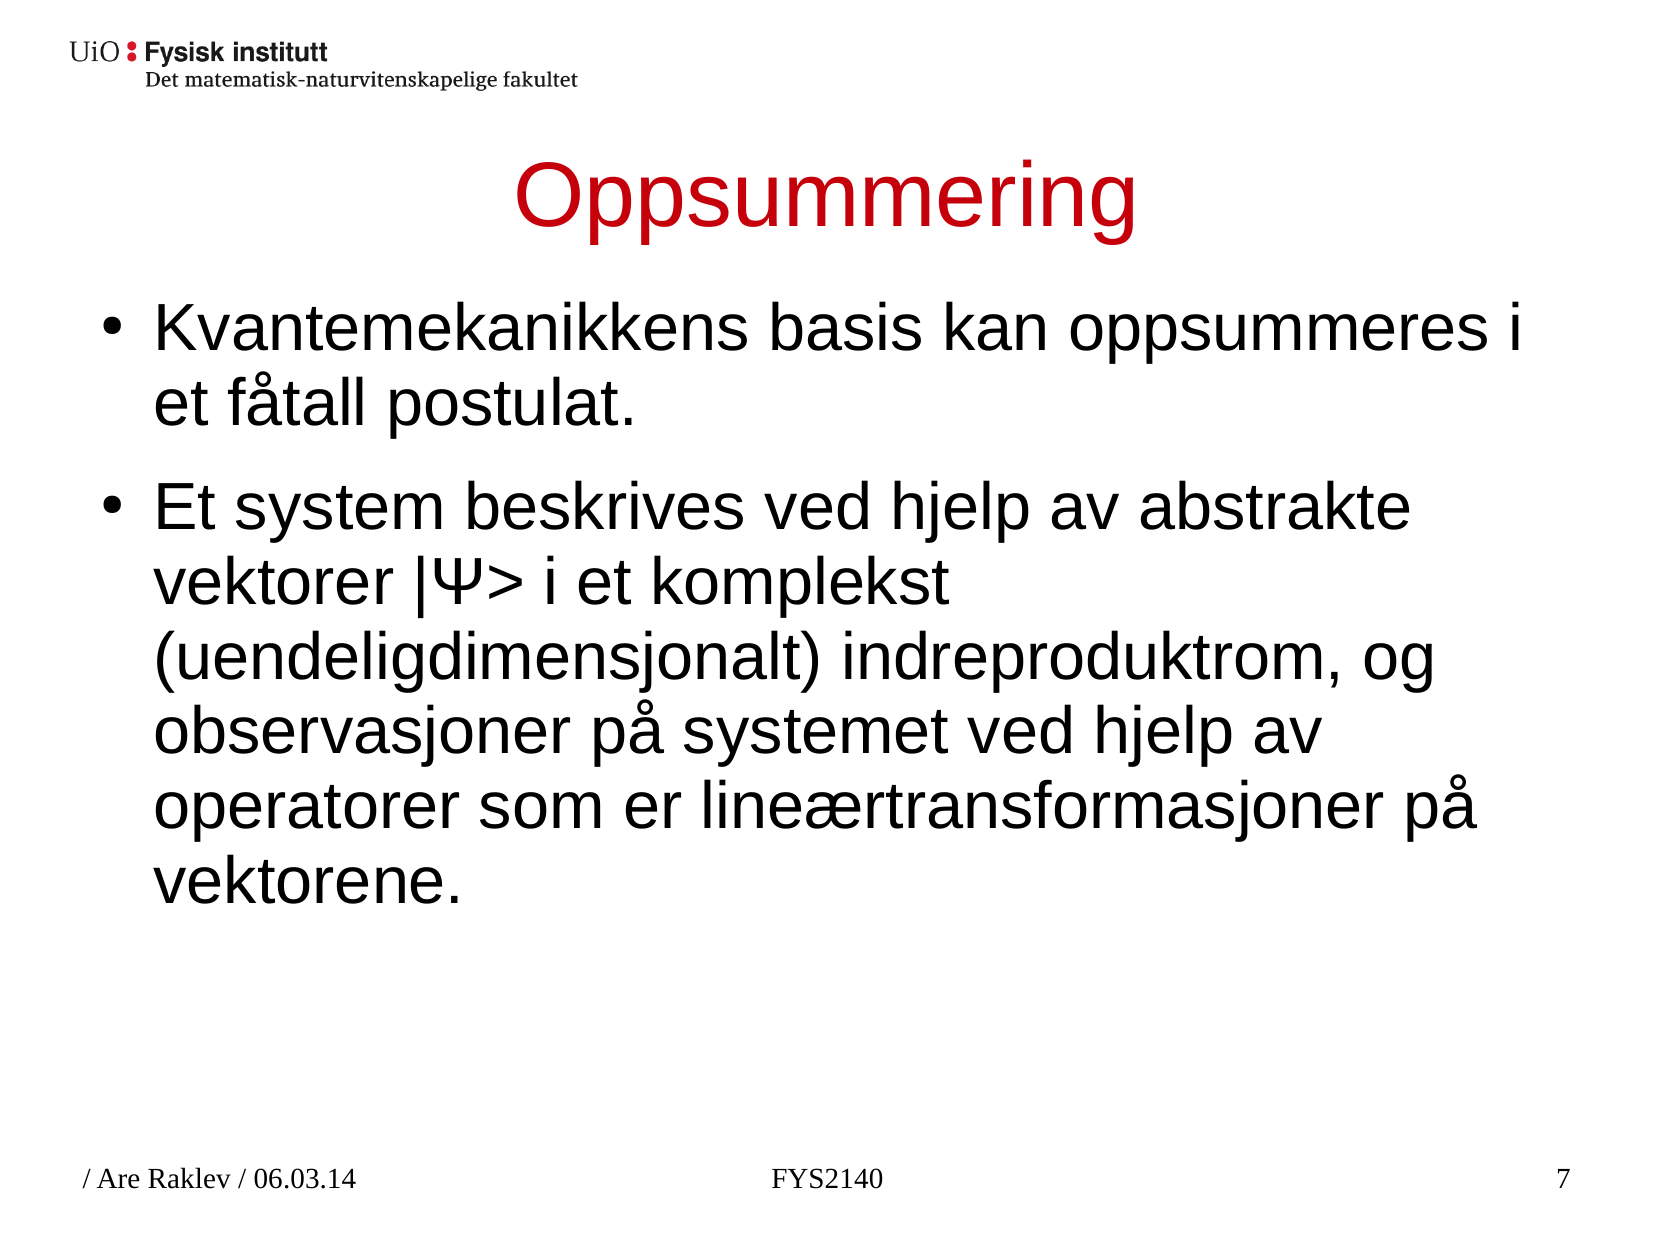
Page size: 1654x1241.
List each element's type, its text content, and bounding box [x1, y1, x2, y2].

picture [68, 37, 581, 93]
list Kvantemekanikkens basis kan oppsummeres i et fåtall postulat. Et system beskrives ved hjelp av abstrakte vektorer |Ψ> i et komplekst (uendeligdimensjonalt) indreproduktrom, og observasjoner på systemet ved hjelp av operatorer som er lineærtransformasjoner på vektorene. [82, 290, 1538, 1094]
title Oppsummering [82, 90, 1571, 298]
